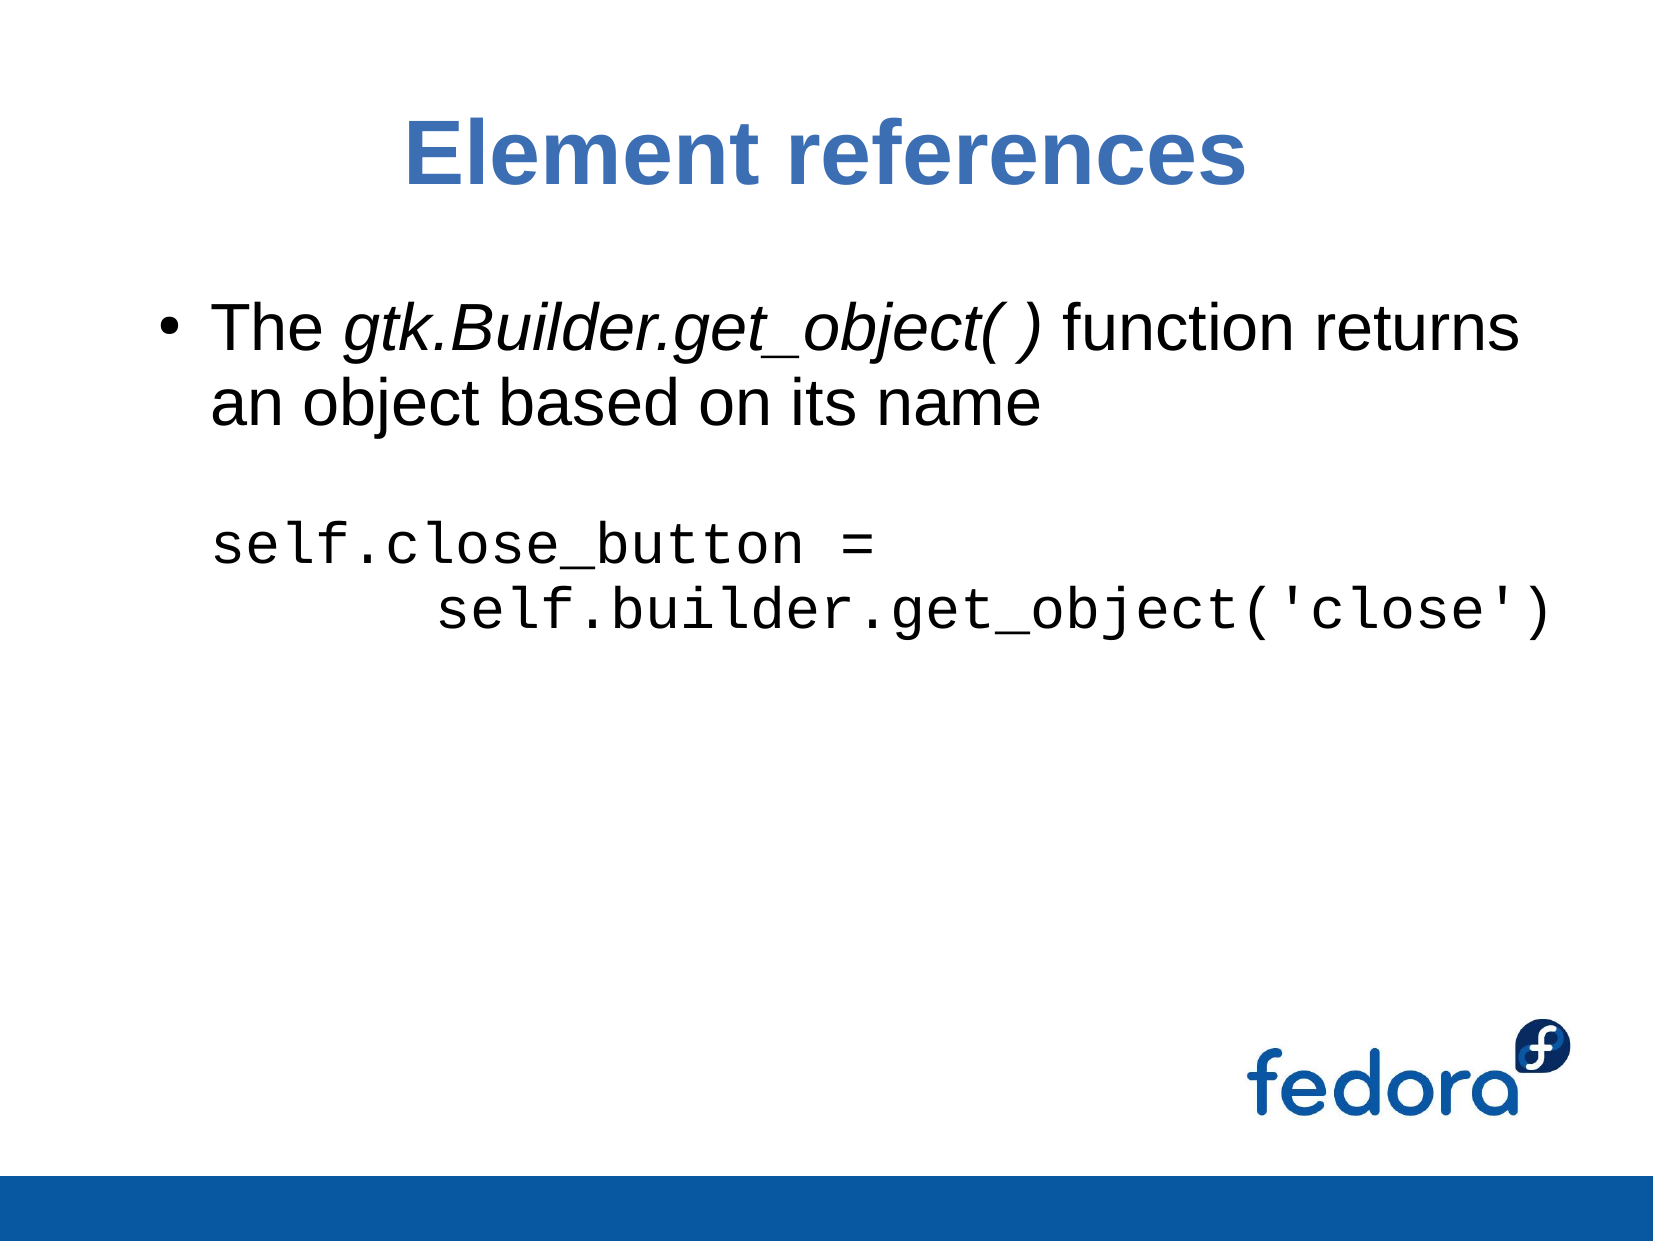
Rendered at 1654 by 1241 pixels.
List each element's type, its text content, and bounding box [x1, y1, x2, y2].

picture [1237, 1010, 1576, 1125]
list The gtk.Builder.get_object( ) function returns an object based on its name self.close_button = self.builder.get_object('close') [82, 290, 1571, 1095]
title Element references [82, 56, 1571, 250]
picture [0, 1176, 1653, 1241]
